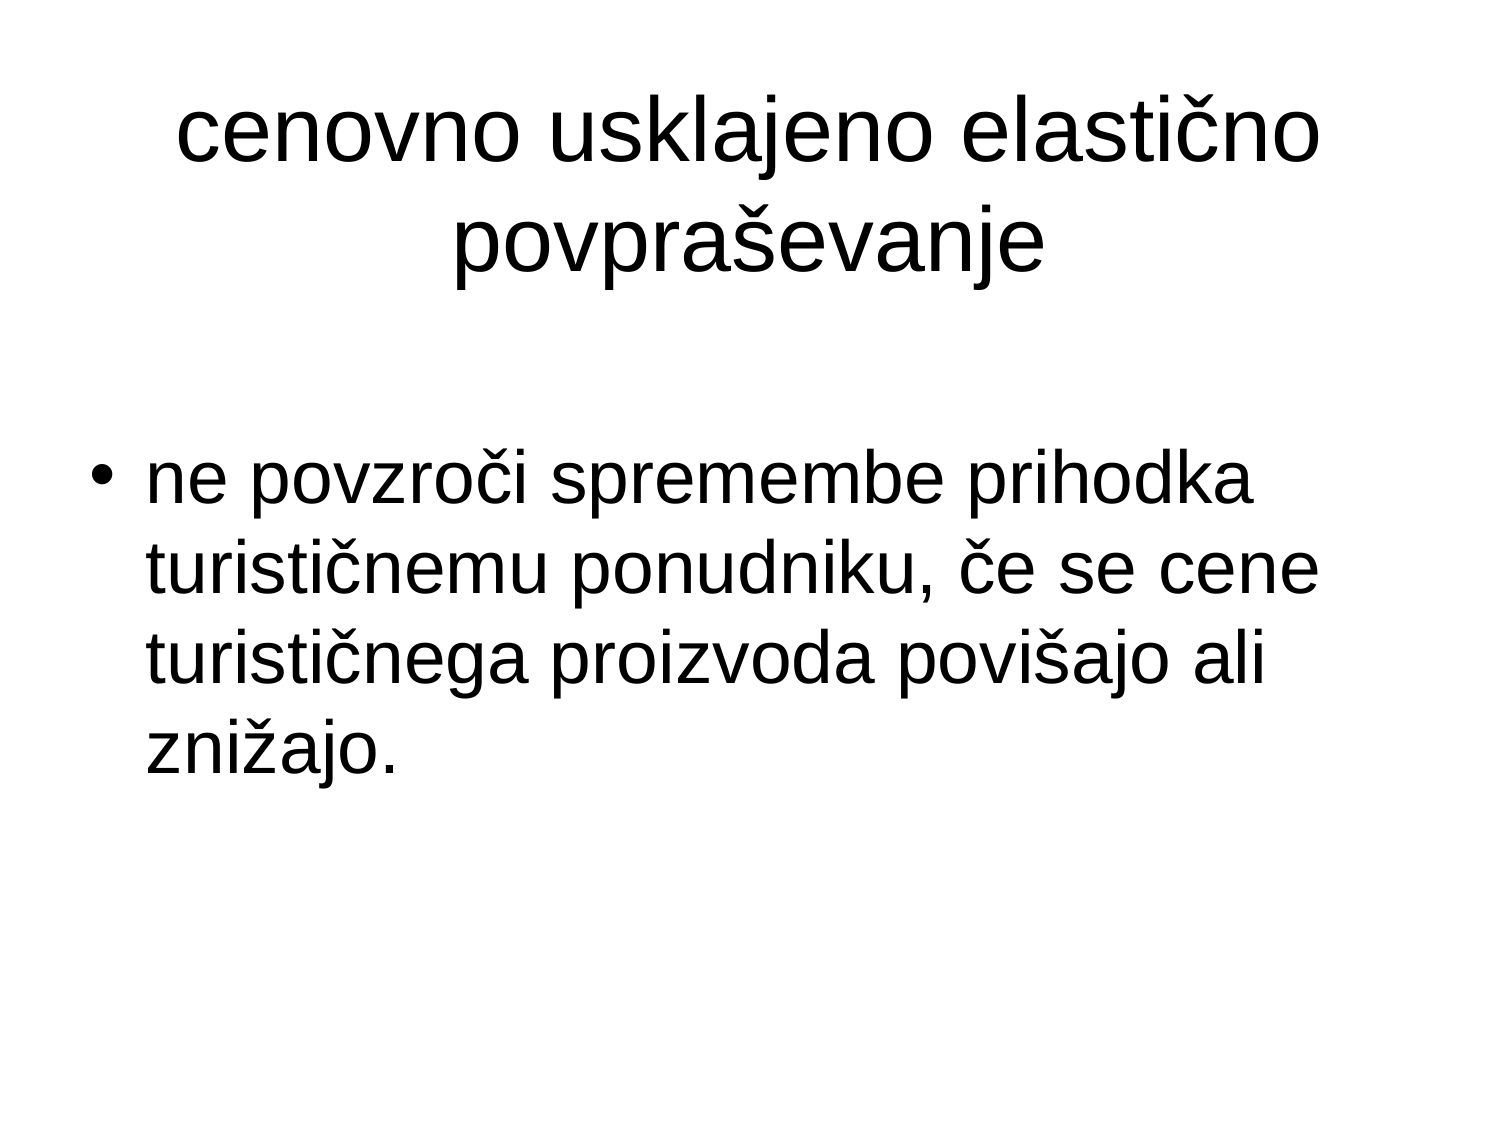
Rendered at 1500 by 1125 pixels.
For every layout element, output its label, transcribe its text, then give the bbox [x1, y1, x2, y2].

title cenovno usklajeno elastično povpraševanje [75, 45, 1426, 315]
list ne povzroči spremembe prihodka turističnemu ponudniku, če se cene turističnega proizvoda povišajo ali znižajo. [75, 420, 1426, 1005]
